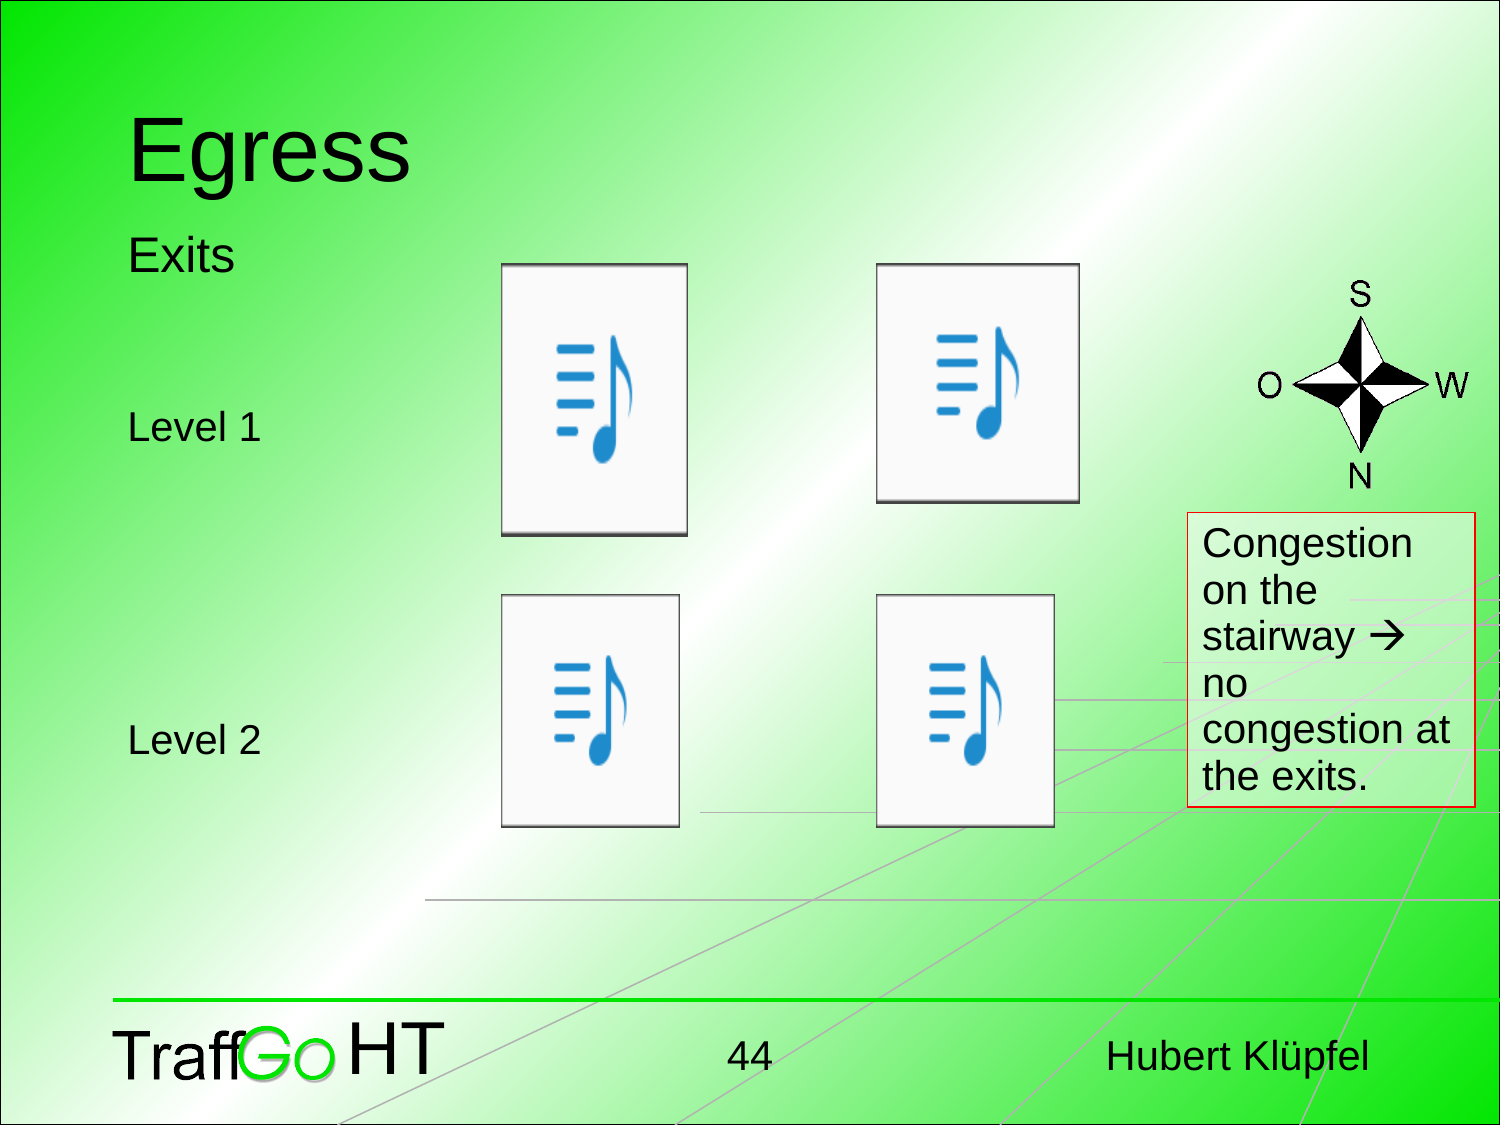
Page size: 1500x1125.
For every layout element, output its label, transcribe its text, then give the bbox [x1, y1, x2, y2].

title Egress [112, 87, 1388, 213]
text_box Congestion on the stairway  no congestion at the exits. [1187, 512, 1476, 807]
picture [1250, 274, 1473, 508]
text_box [875, 262, 1082, 505]
text_box [500, 593, 682, 830]
picture [112, 1024, 338, 1085]
text_box [875, 593, 1057, 830]
text_box [500, 262, 690, 538]
list Exits Level 1 Level 2 [112, 224, 1388, 804]
